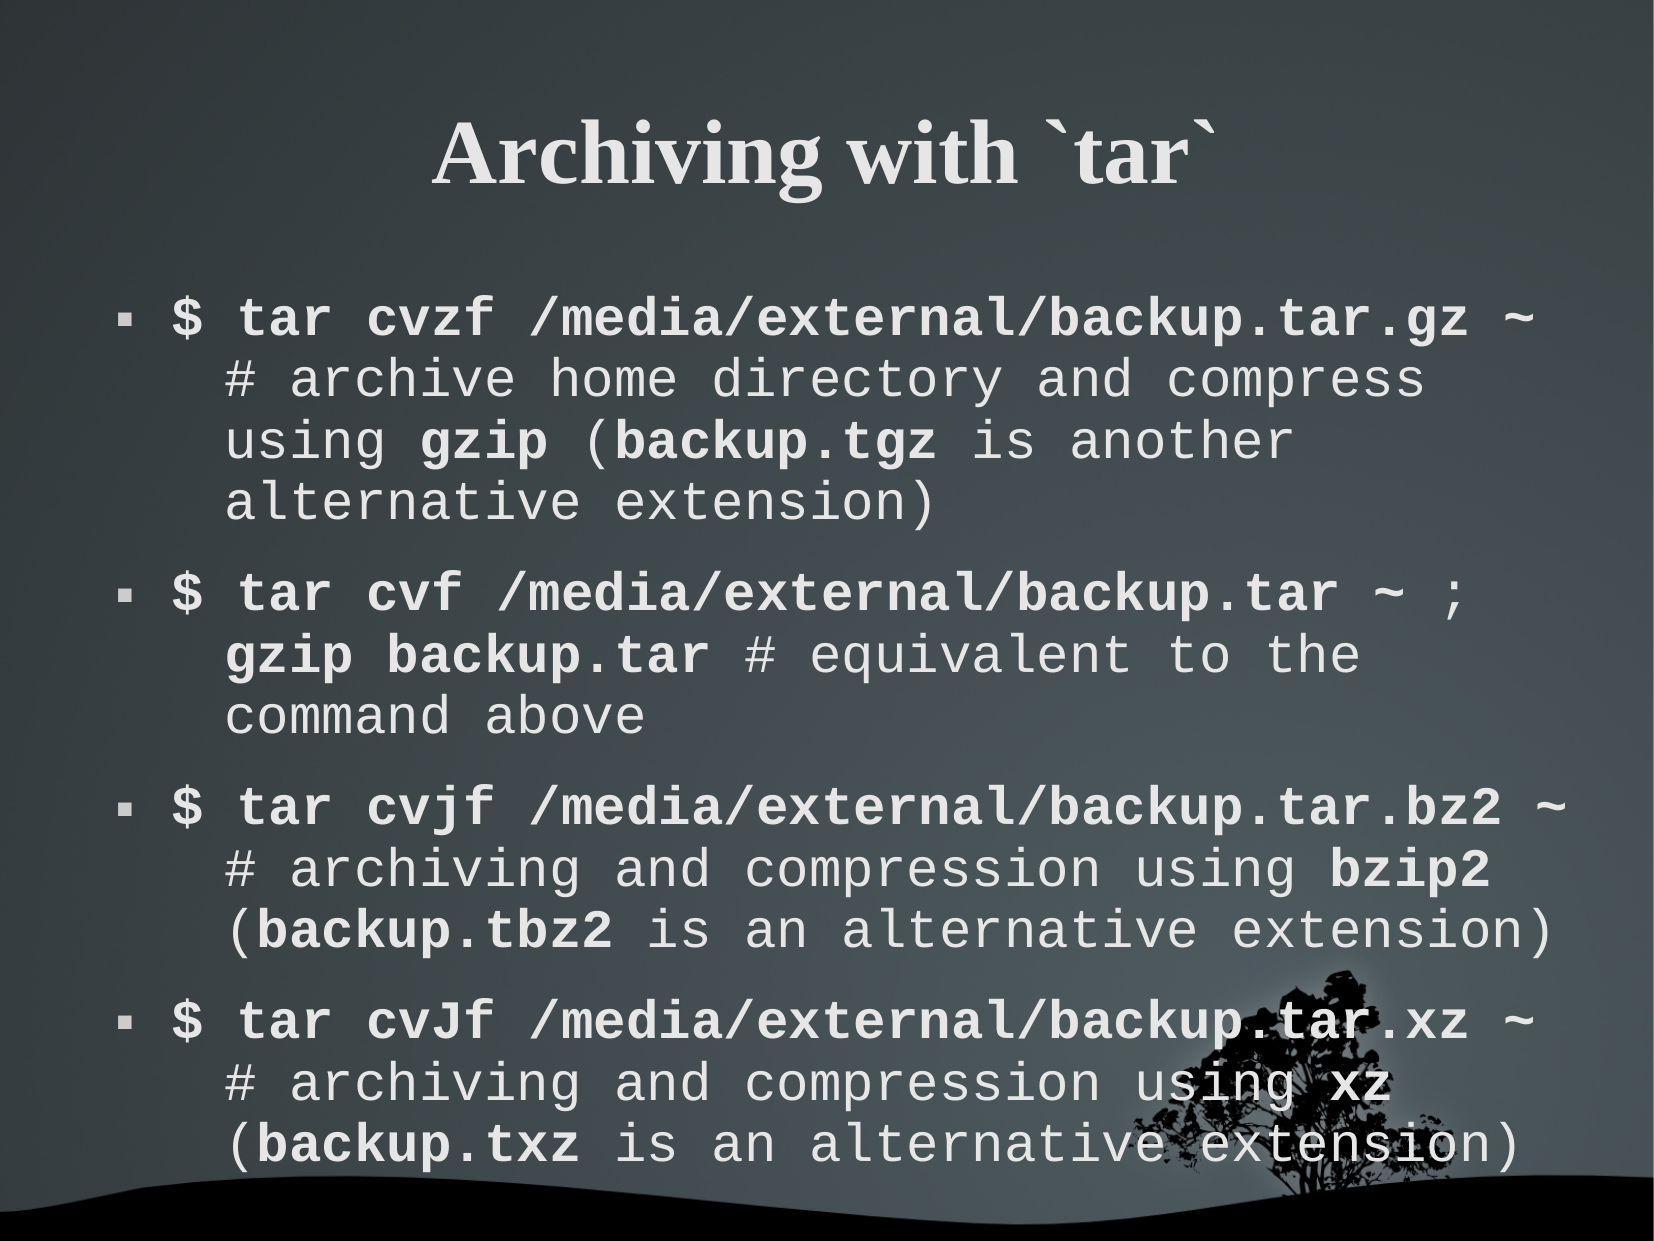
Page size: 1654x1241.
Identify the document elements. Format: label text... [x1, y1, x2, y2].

title Archiving with `tar` [82, 49, 1571, 257]
list $ tar cvzf /media/external/backup.tar.gz ~ # archive home directory and compress using gzip (backup.tgz is another alternative extension) $ tar cvf /media/external/backup.tar ~ ; gzip backup.tar # equivalent to the command above $ tar cvjf /media/external/backup.tar.bz2 ~ # archiving and compression using bzip2 (backup.tbz2 is an alternative extension) $ tar cvJf /media/external/backup.tar.xz ~ # archiving and compression using xz (backup.txz is an alternative extension) [82, 290, 1571, 1209]
picture [0, 0, 1654, 1241]
